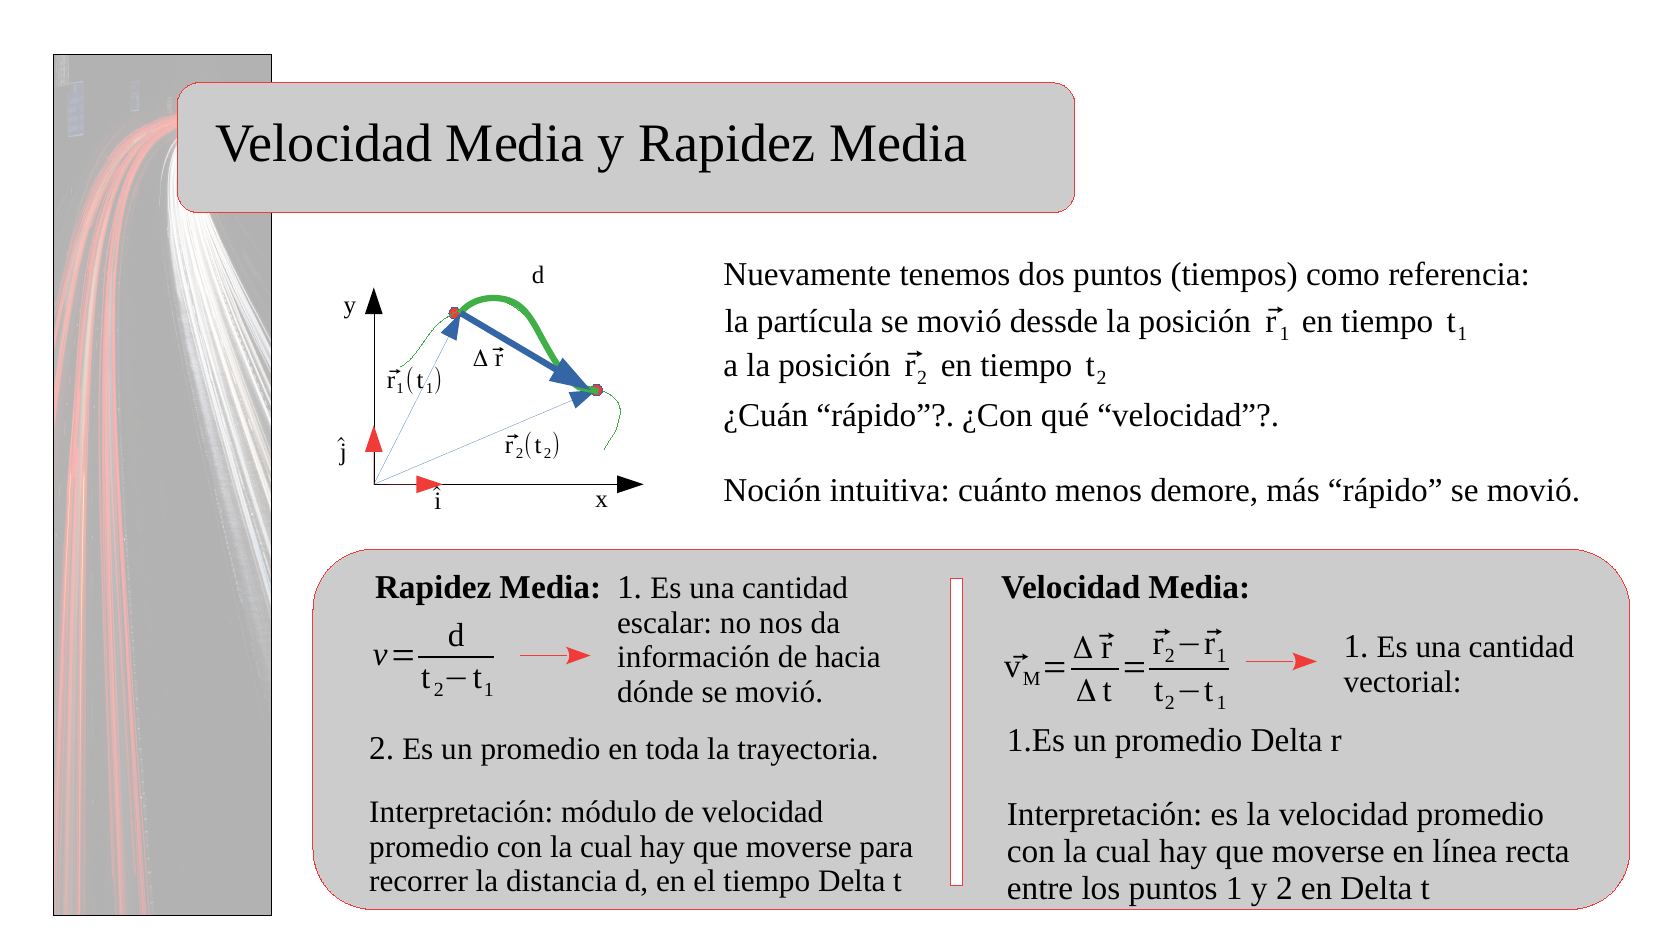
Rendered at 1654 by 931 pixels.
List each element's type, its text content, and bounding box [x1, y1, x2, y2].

chart [525, 261, 552, 290]
text_box 2. Es un promedio en toda la trayectoria. [354, 722, 934, 775]
text_box Rapidez Media: [360, 561, 602, 621]
text_box Velocidad Media: [986, 561, 1583, 621]
chart [498, 430, 567, 463]
chart [996, 624, 1237, 714]
text_box 1.Es un promedio Delta r Interpretación: es la velocidad promedio con la cual hay que moverse en línea recta entre los puntos 1 y 2 en Delta t [992, 714, 1619, 915]
text_box Interpretación: módulo de velocidad promedio con la cual hay que moverse para recorrer la distancia d, en el tiempo Delta t [354, 787, 934, 907]
chart [365, 616, 503, 702]
text_box Nuevamente tenemos dos puntos (tiempos) como referencia: [708, 248, 1607, 308]
text_box [590, 384, 603, 396]
text_box [448, 307, 461, 319]
text_box [312, 549, 1630, 910]
text_box 1. Es una cantidad escalar: no nos da información de hacia dónde se movió. [602, 561, 945, 717]
text_box Velocidad Media y Rapidez Media [200, 106, 1040, 182]
chart [426, 484, 449, 516]
chart [466, 344, 513, 373]
text_box ¿Cuán “rápido”?. ¿Con qué “velocidad”?. Noción intuitiva: cuánto menos demore, más “rápido” se movió. [708, 389, 1607, 516]
chart [337, 291, 364, 319]
chart [587, 486, 615, 514]
picture [53, 54, 272, 916]
chart [716, 302, 1475, 389]
text_box [177, 82, 1075, 213]
chart [330, 435, 354, 467]
chart [380, 365, 449, 398]
text_box 1. Es una cantidad vectorial: [1328, 620, 1613, 707]
text_box Rapidez Media: [945, 561, 957, 621]
